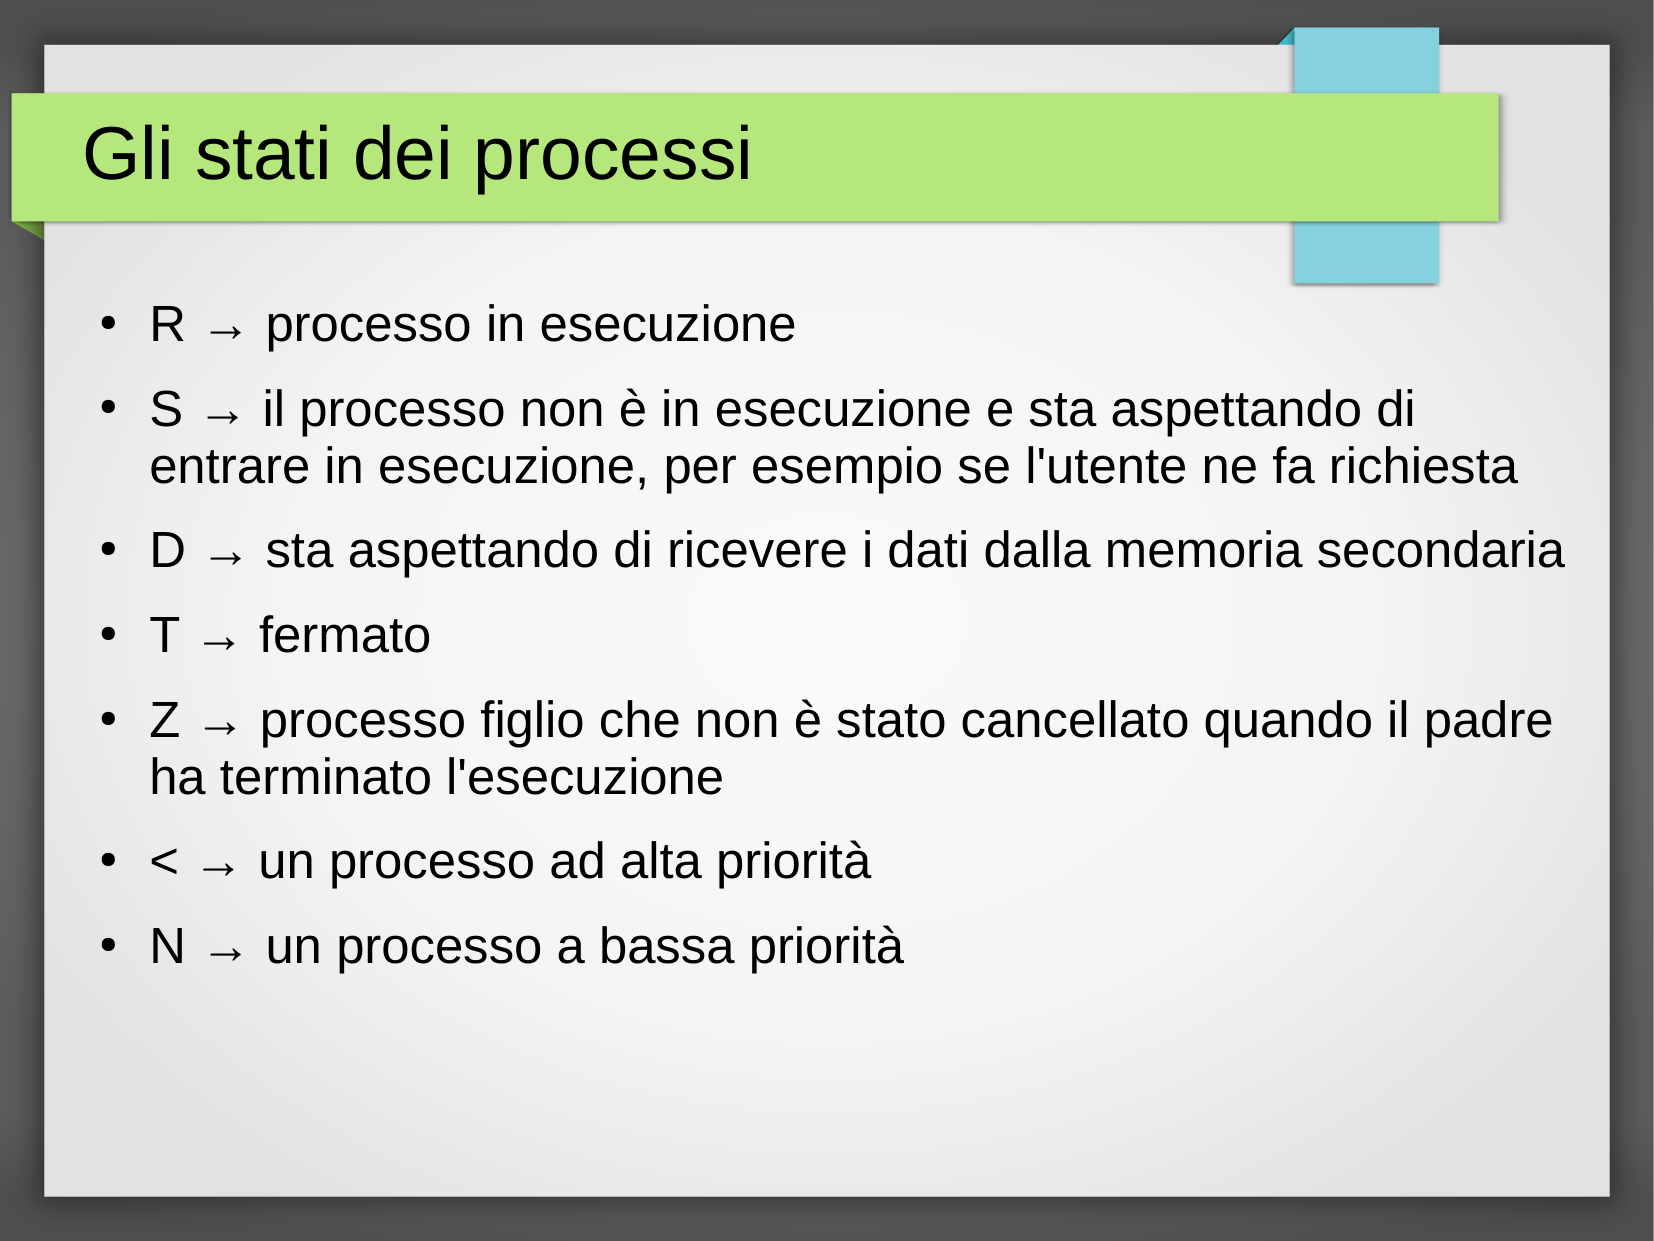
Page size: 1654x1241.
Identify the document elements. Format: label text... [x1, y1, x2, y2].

list R → processo in esecuzione S → il processo non è in esecuzione e sta aspettando di entrare in esecuzione, per esempio se l'utente ne fa richiesta D → sta aspettando di ricevere i dati dalla memoria secondaria T → fermato Z → processo figlio che non è stato cancellato quando il padre ha terminato l'esecuzione < → un processo ad alta priorità N → un processo a bassa priorità [82, 295, 1571, 1015]
title Gli stati dei processi [82, 94, 1264, 213]
picture [0, 0, 1654, 1241]
